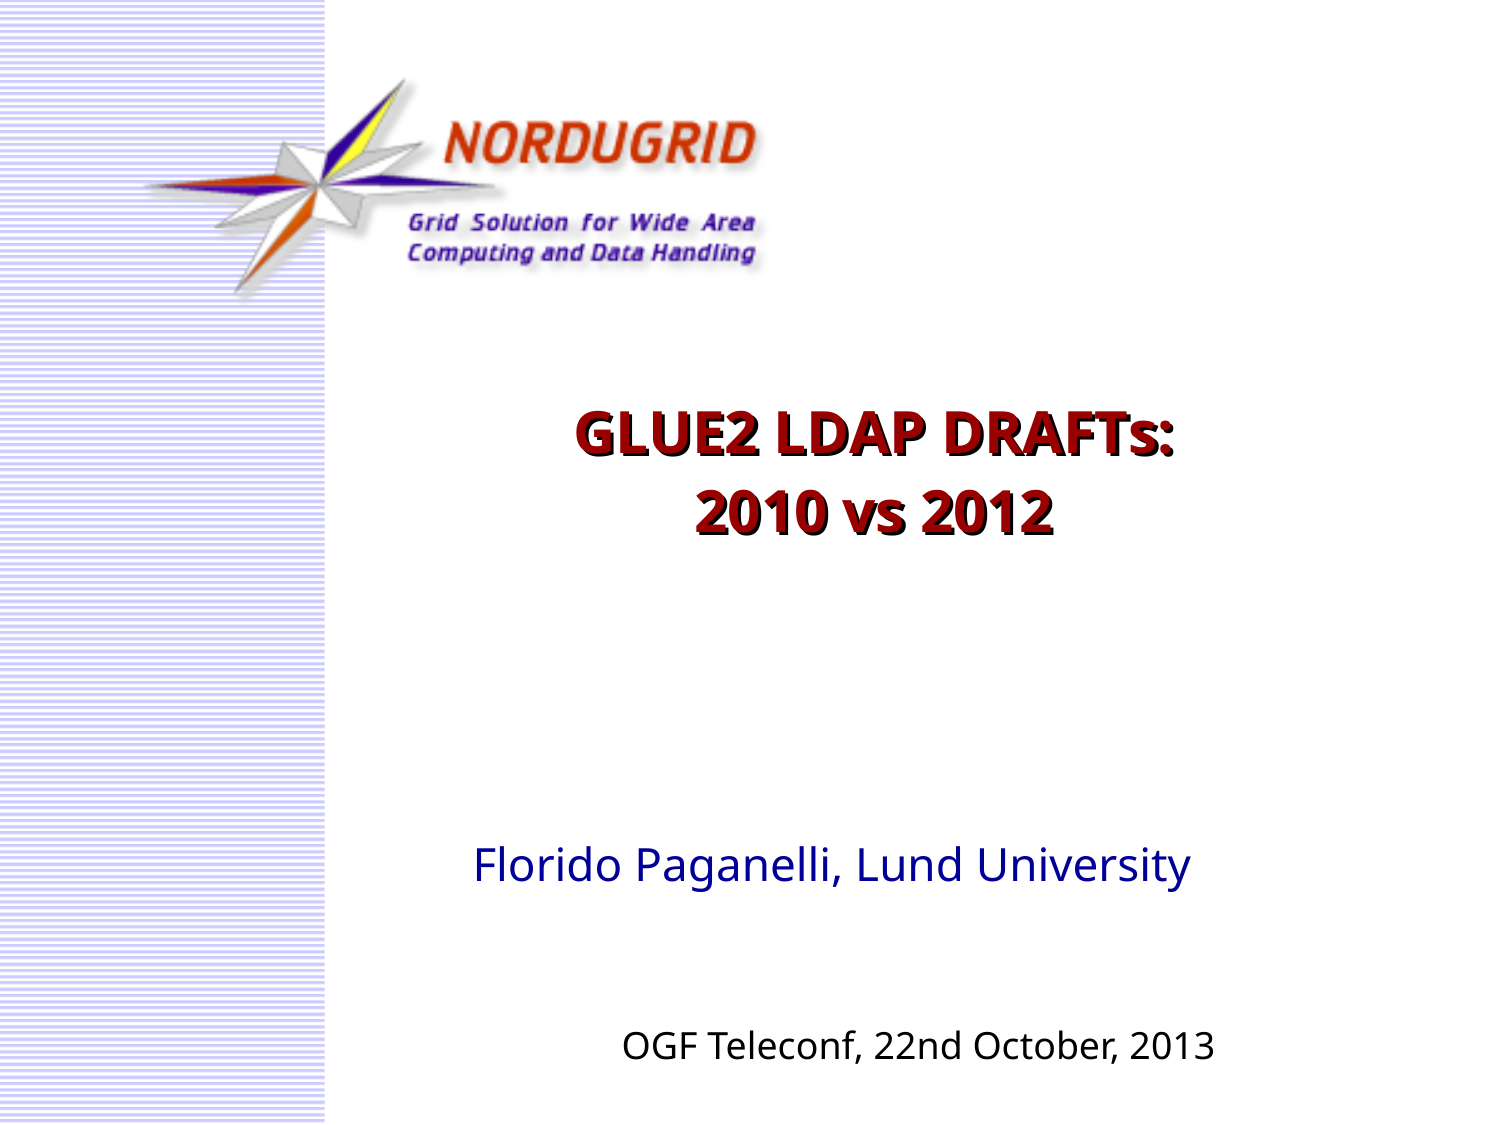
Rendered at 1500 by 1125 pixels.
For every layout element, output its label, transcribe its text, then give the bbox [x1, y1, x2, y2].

title GLUE2 LDAP DRAFTs: 2010 vs 2012 [360, 341, 1388, 599]
subtitle Florido Paganelli, Lund University [472, 649, 1300, 918]
picture [0, 0, 774, 1125]
text_box OGF Teleconf, 22nd October, 2013 [375, 1012, 1463, 1071]
